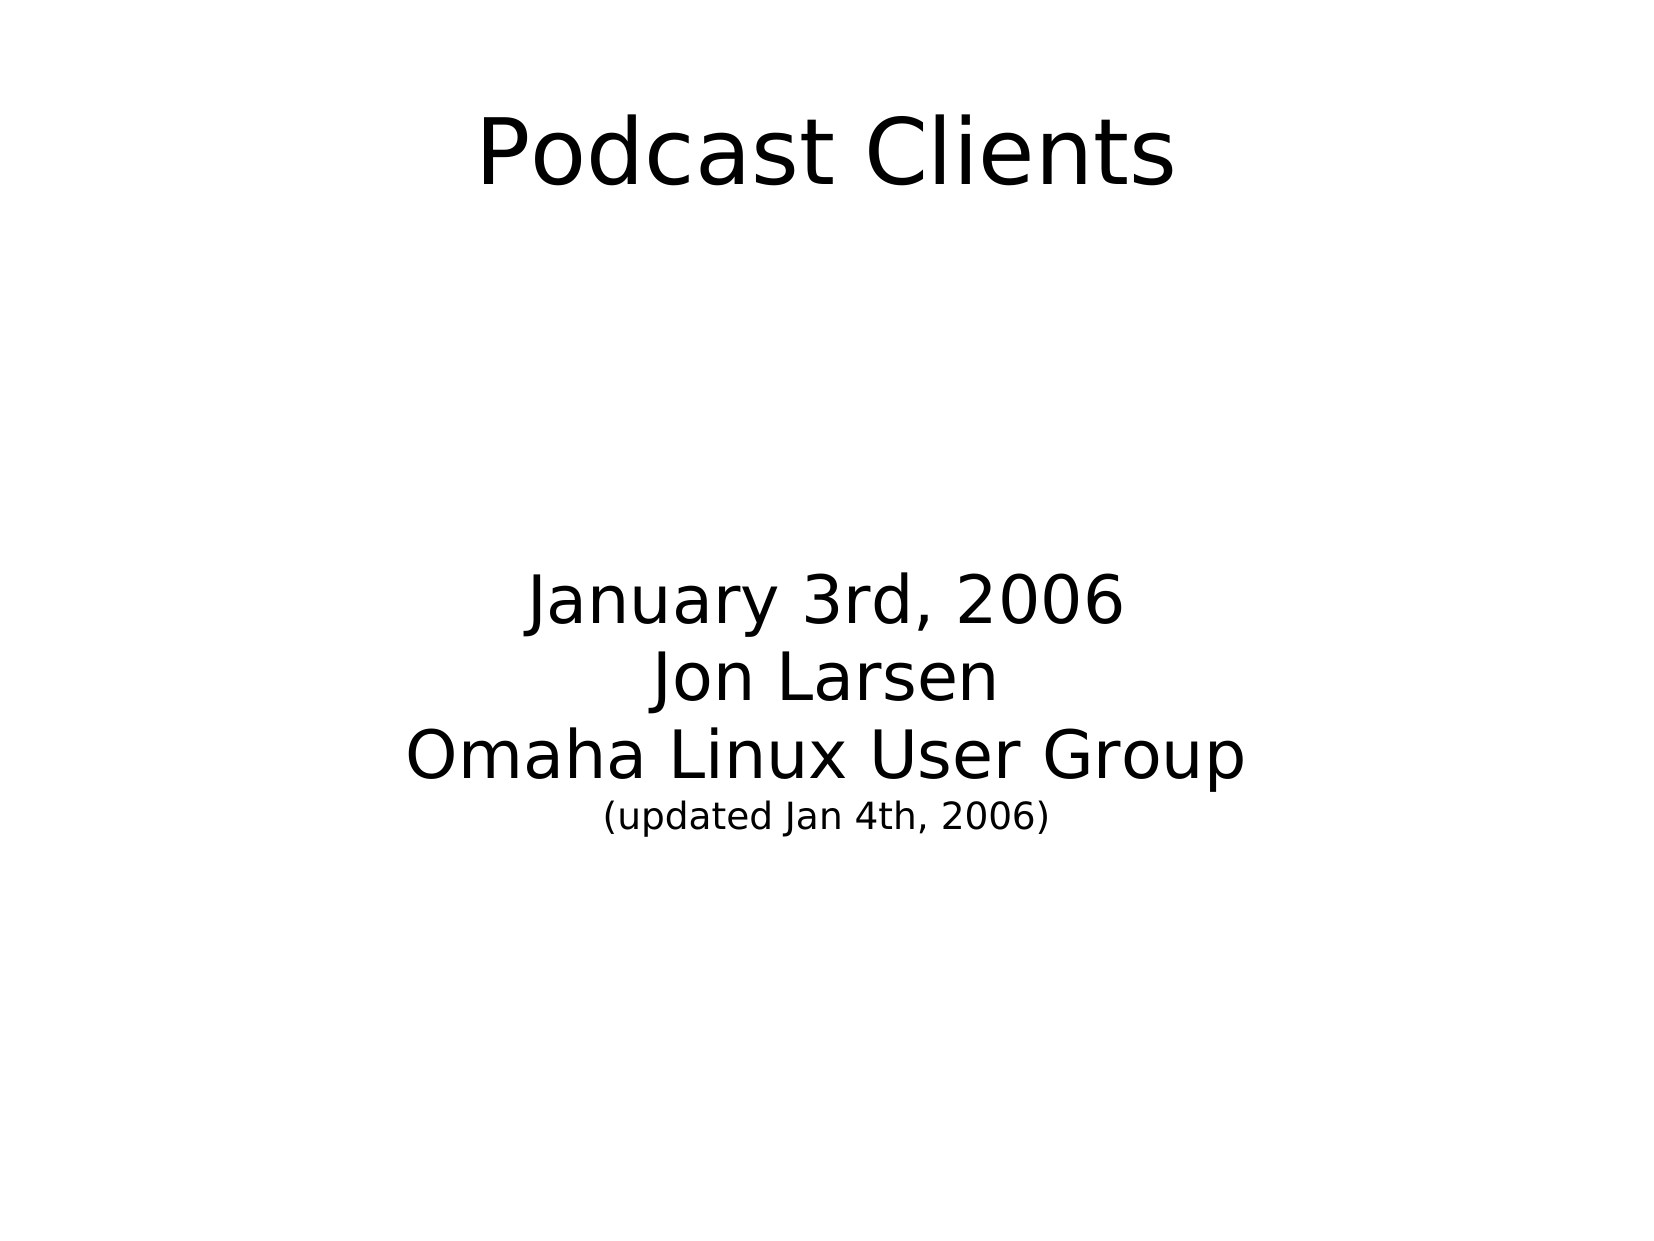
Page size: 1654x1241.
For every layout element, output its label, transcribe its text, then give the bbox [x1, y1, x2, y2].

subtitle January 3rd, 2006 Jon Larsen Omaha Linux User Group (updated Jan 4th, 2006) [82, 290, 1571, 1109]
title Podcast Clients [82, 49, 1571, 257]
